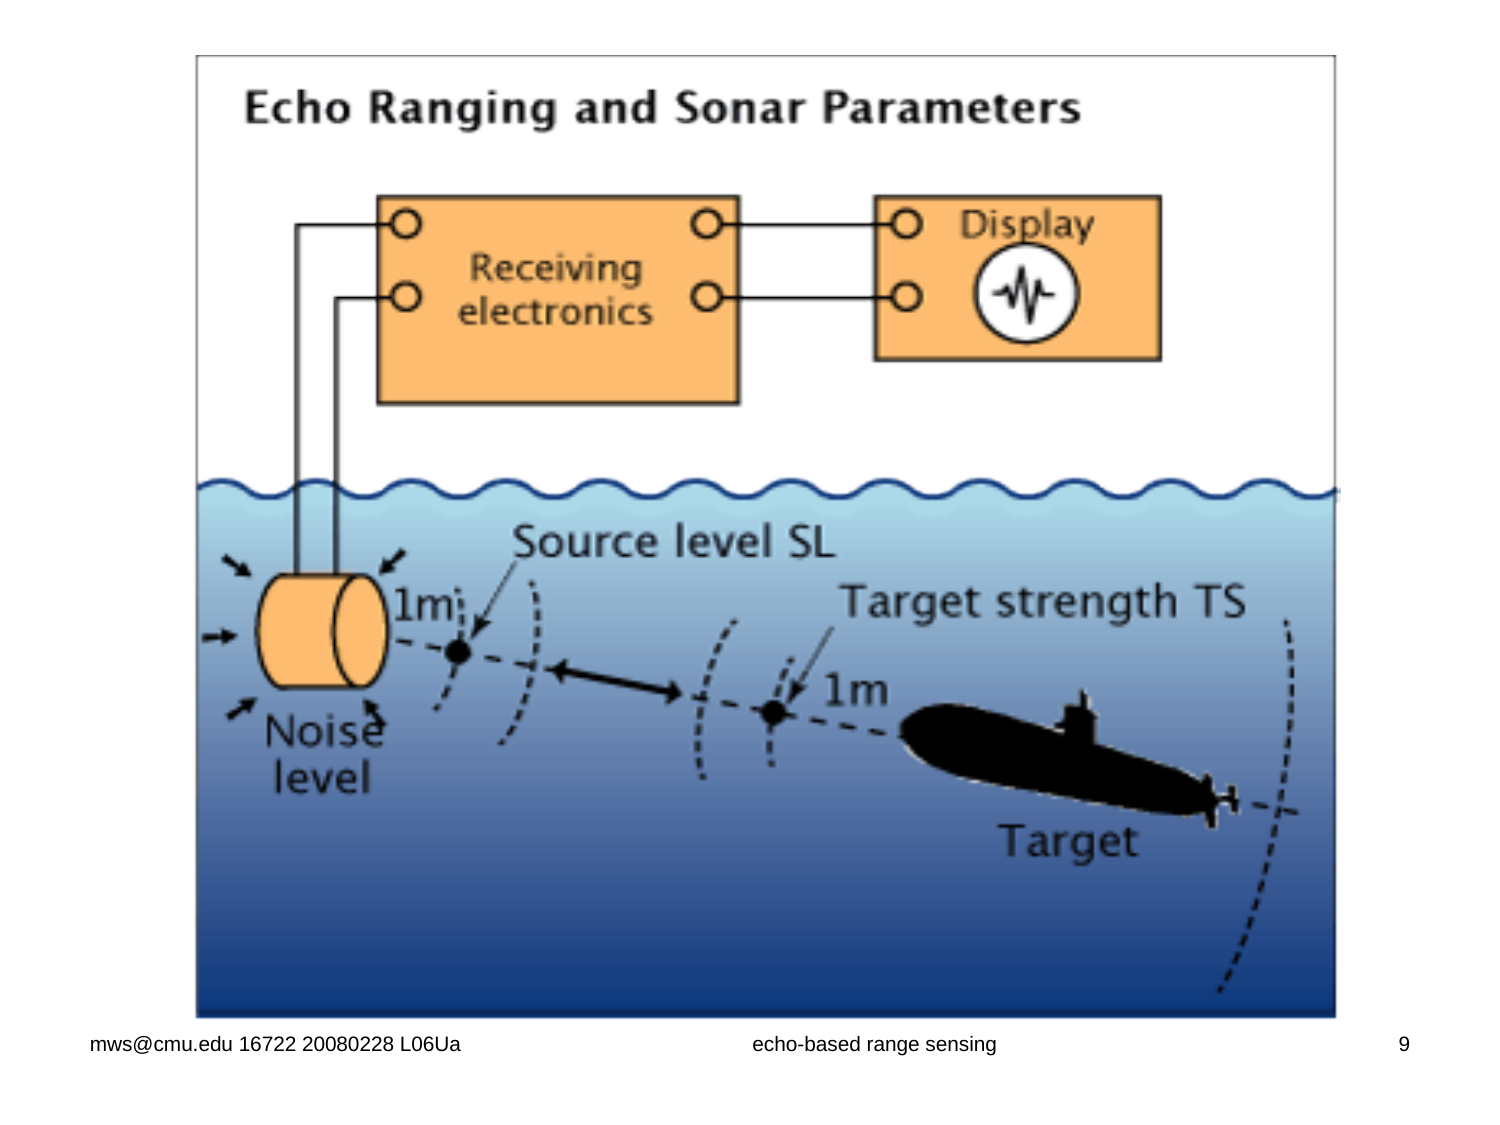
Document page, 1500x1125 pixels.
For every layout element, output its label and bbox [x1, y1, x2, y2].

picture [193, 55, 1341, 1023]
